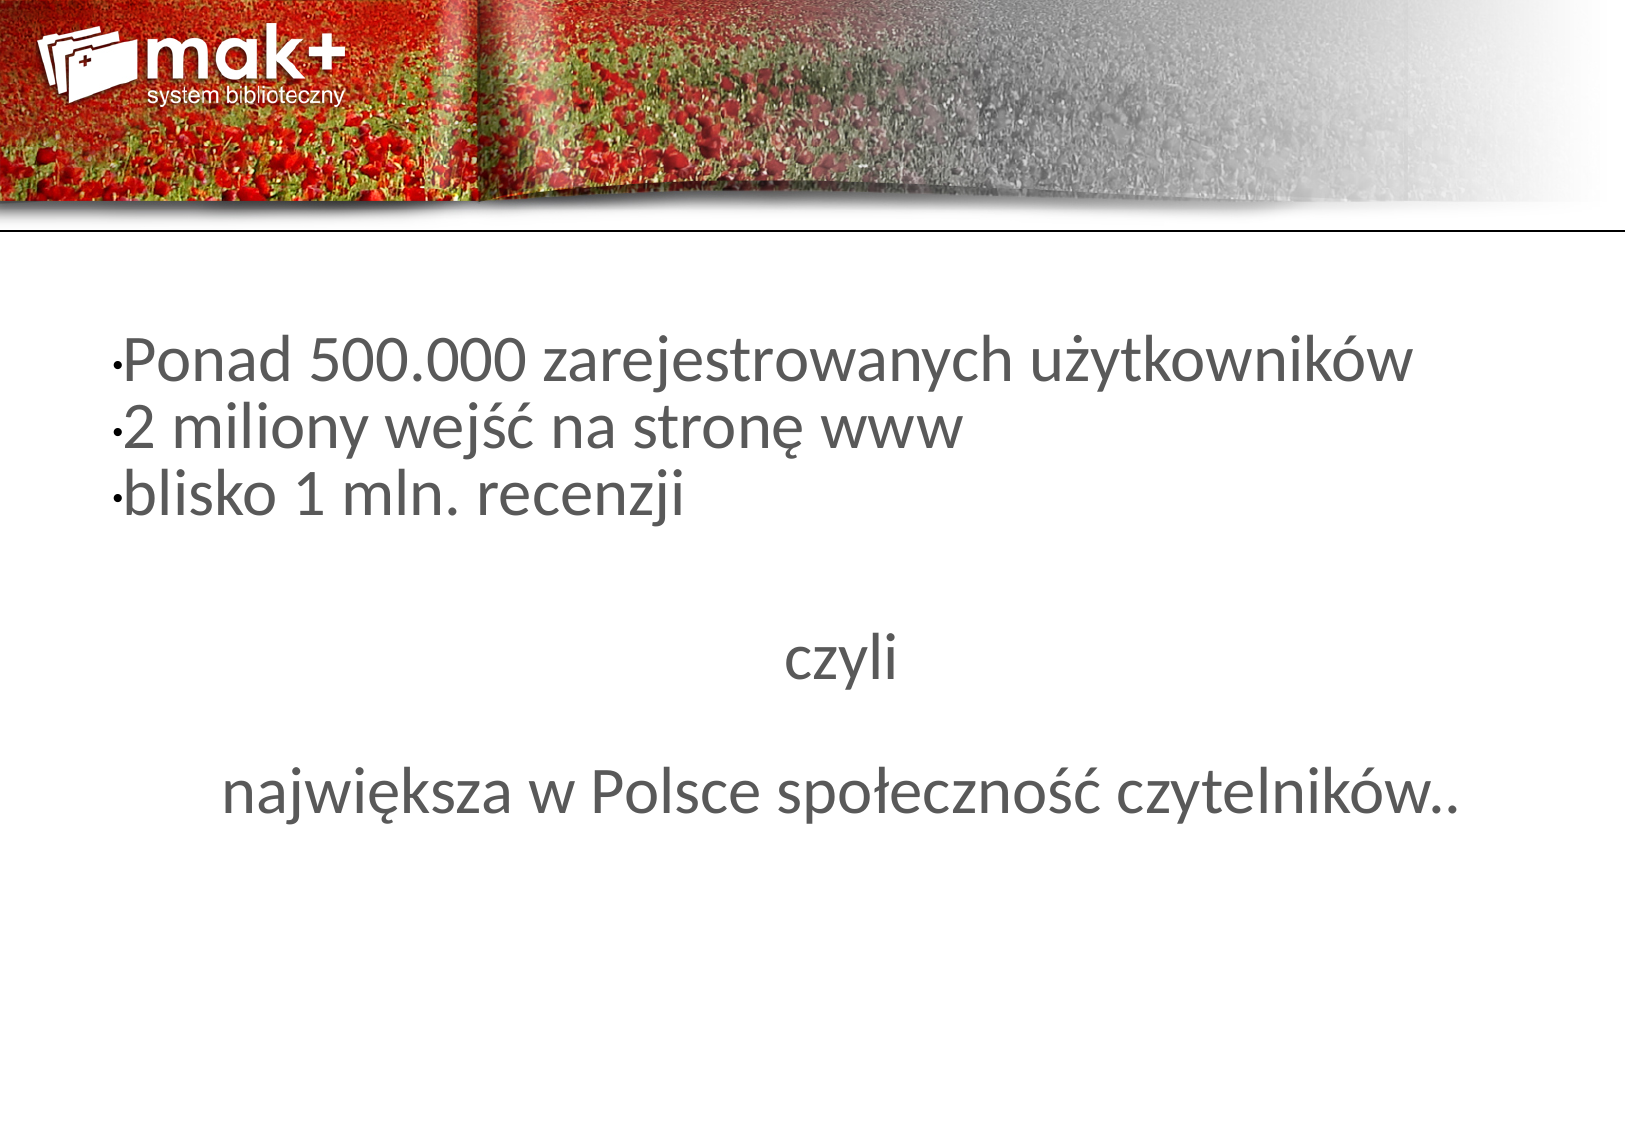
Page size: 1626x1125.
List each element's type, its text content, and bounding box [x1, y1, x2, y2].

text_box Ponad 500.000 zarejestrowanych użytkowników 2 miliony wejść na stronę www blisko 1 mln. recenzji [97, 324, 1544, 663]
picture [0, 0, 1625, 231]
text_box czyli największa w Polsce społeczność czytelników.. [119, 622, 1565, 961]
